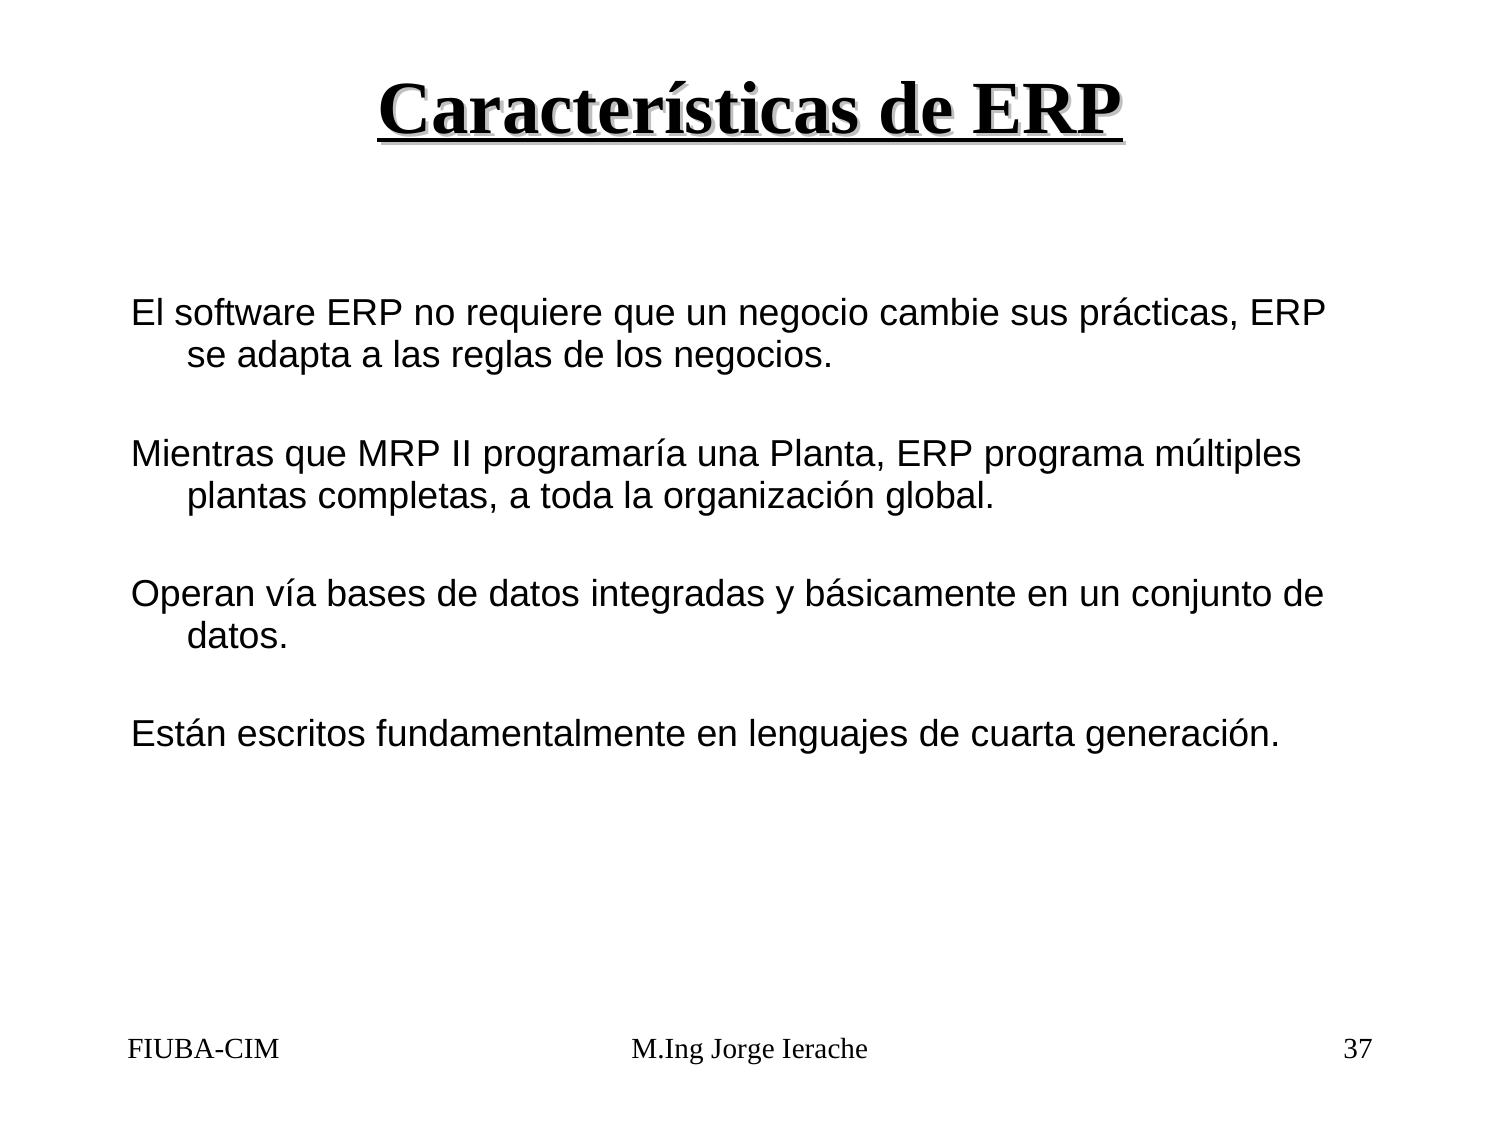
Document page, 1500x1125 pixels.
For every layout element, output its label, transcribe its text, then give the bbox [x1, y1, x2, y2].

text_box El software ERP no requiere que un negocio cambie sus prácticas, ERP se adapta a las reglas de los negocios. Mientras que MRP II programaría una Planta, ERP programa múltiples plantas completas, a toda la organización global. Operan vía bases de datos integradas y básicamente en un conjunto de datos. Están escritos fundamentalmente en lenguajes de cuarta generación. [115, 284, 1391, 1035]
text_box Características de ERP [112, 33, 1388, 184]
